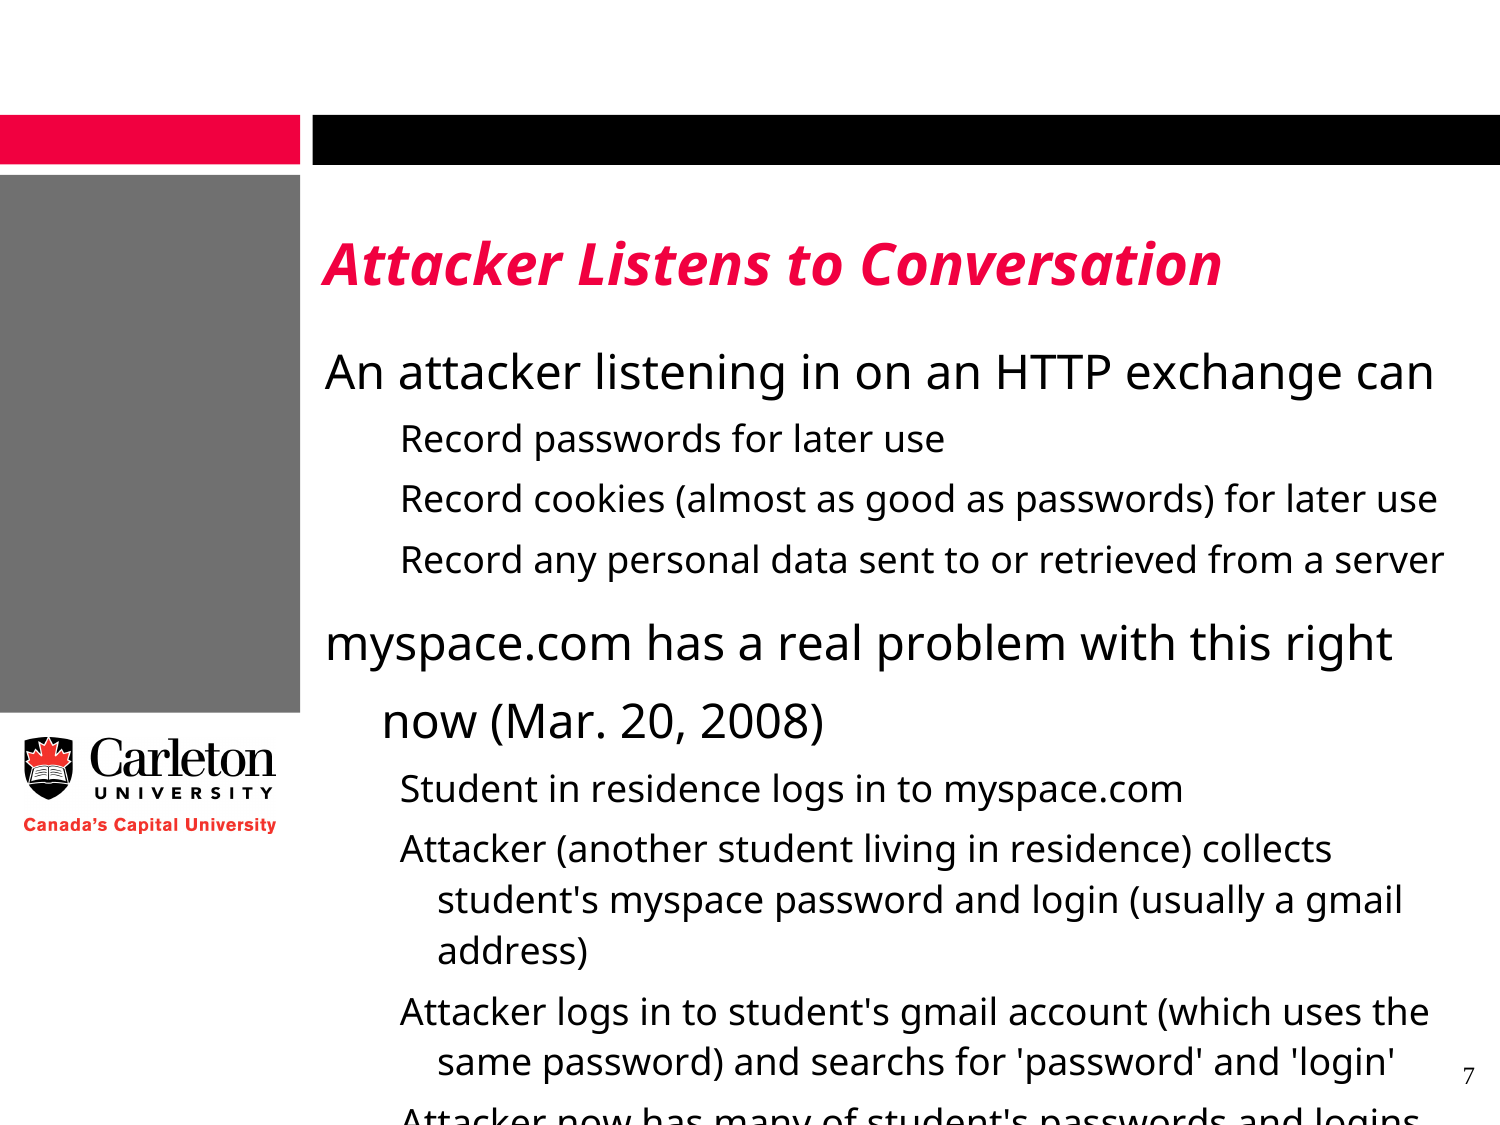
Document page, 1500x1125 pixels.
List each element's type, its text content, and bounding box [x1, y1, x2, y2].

title Attacker Listens to Conversation [324, 187, 1450, 324]
picture [24, 737, 276, 834]
list An attacker listening in on an HTTP exchange can Record passwords for later use Record cookies (almost as good as passwords) for later use Record any personal data sent to or retrieved from a server myspace.com has a real problem with this right now (Mar. 20, 2008) Student in residence logs in to myspace.com Attacker (another student living in residence) collects student's myspace password and login (usually a gmail address) Attacker logs in to student's gmail account (which uses the same password) and searchs for 'password' and 'login' Attacker now has many of student's passwords and logins for online services (banking, shopping, credit cards, Paypal, ...) [324, 324, 1450, 1114]
